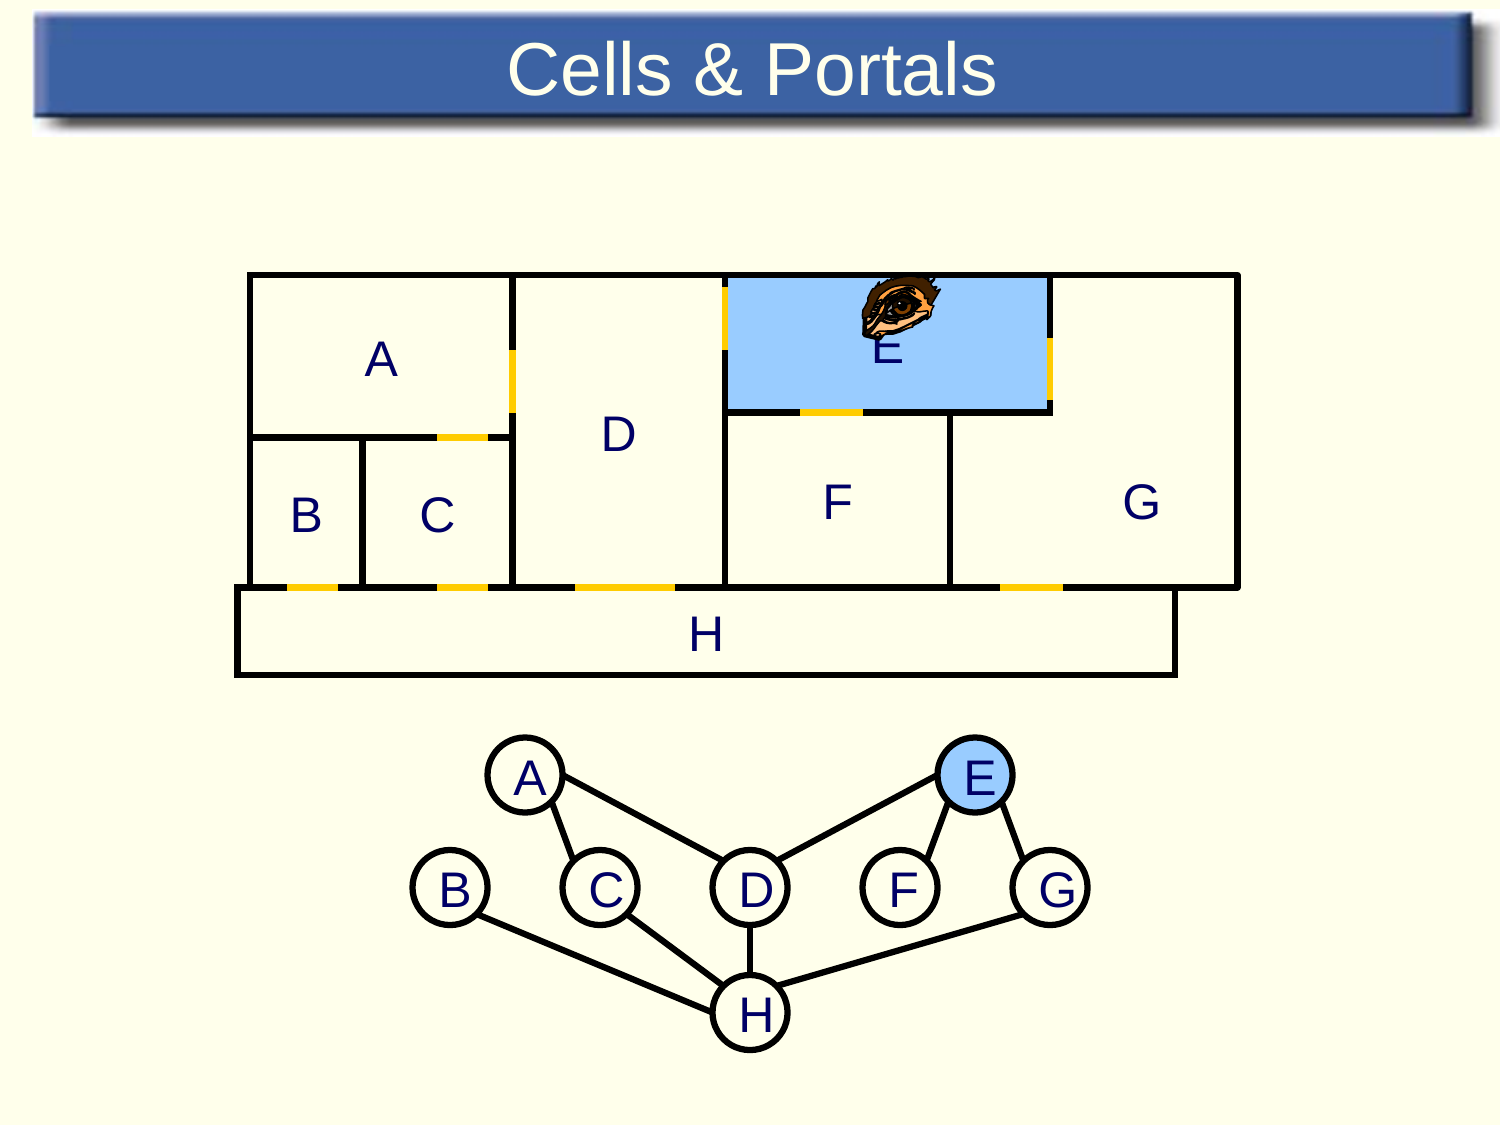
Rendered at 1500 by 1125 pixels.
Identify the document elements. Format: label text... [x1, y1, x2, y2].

text_box E [937, 737, 1013, 813]
text_box A [487, 737, 563, 813]
text_box C [363, 437, 513, 588]
text_box B [249, 437, 363, 588]
text_box D [712, 849, 788, 925]
text_box E [906, 275, 935, 281]
picture [32, 9, 1500, 137]
text_box A [249, 274, 512, 437]
text_box D [512, 274, 725, 587]
text_box C [562, 849, 638, 926]
text_box F [725, 413, 947, 588]
text_box H [712, 975, 788, 1051]
title Cells & Portals [96, 6, 1409, 120]
text_box E [724, 275, 1047, 413]
text_box G [1012, 849, 1088, 926]
text_box G [1107, 462, 1177, 538]
text_box [862, 274, 941, 340]
text_box H [237, 587, 1175, 676]
text_box F [862, 849, 938, 926]
text_box B [412, 849, 488, 926]
